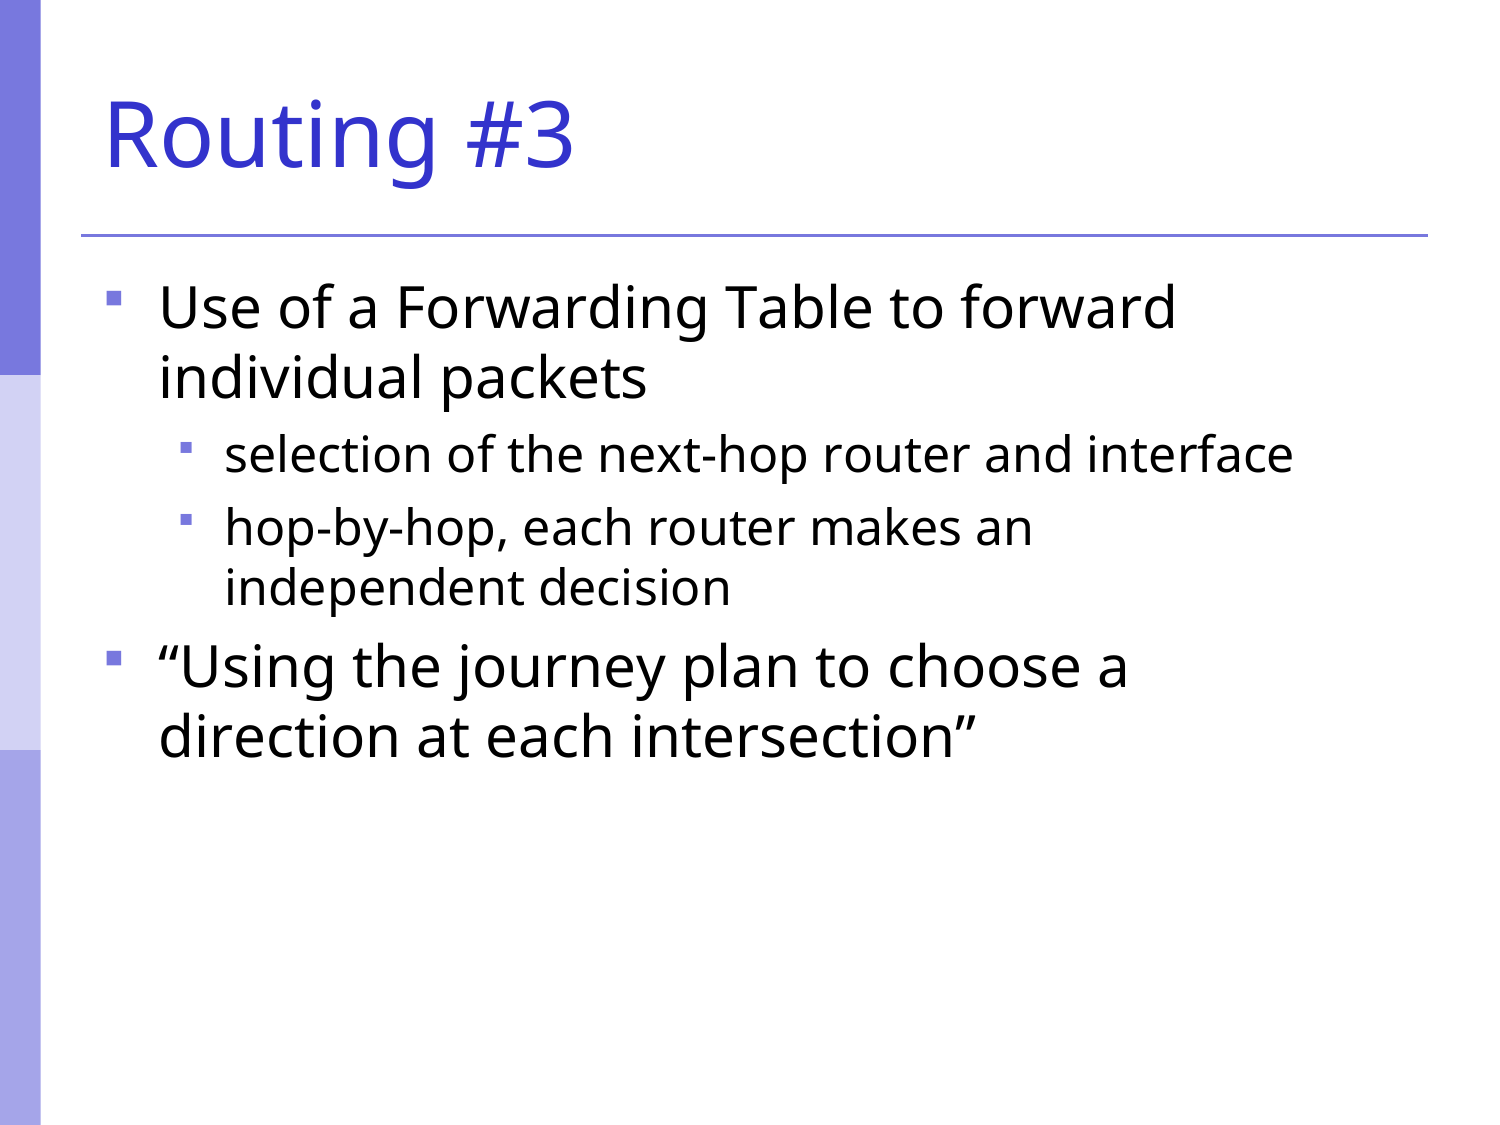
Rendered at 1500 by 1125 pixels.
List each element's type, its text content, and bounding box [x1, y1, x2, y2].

title Routing #3 [87, 37, 1363, 225]
list Use of a Forwarding Table to forward individual packets selection of the next-hop router and interface hop-by-hop, each router makes an independent decision “Using the journey plan to choose a direction at each intersection” [87, 262, 1363, 1026]
